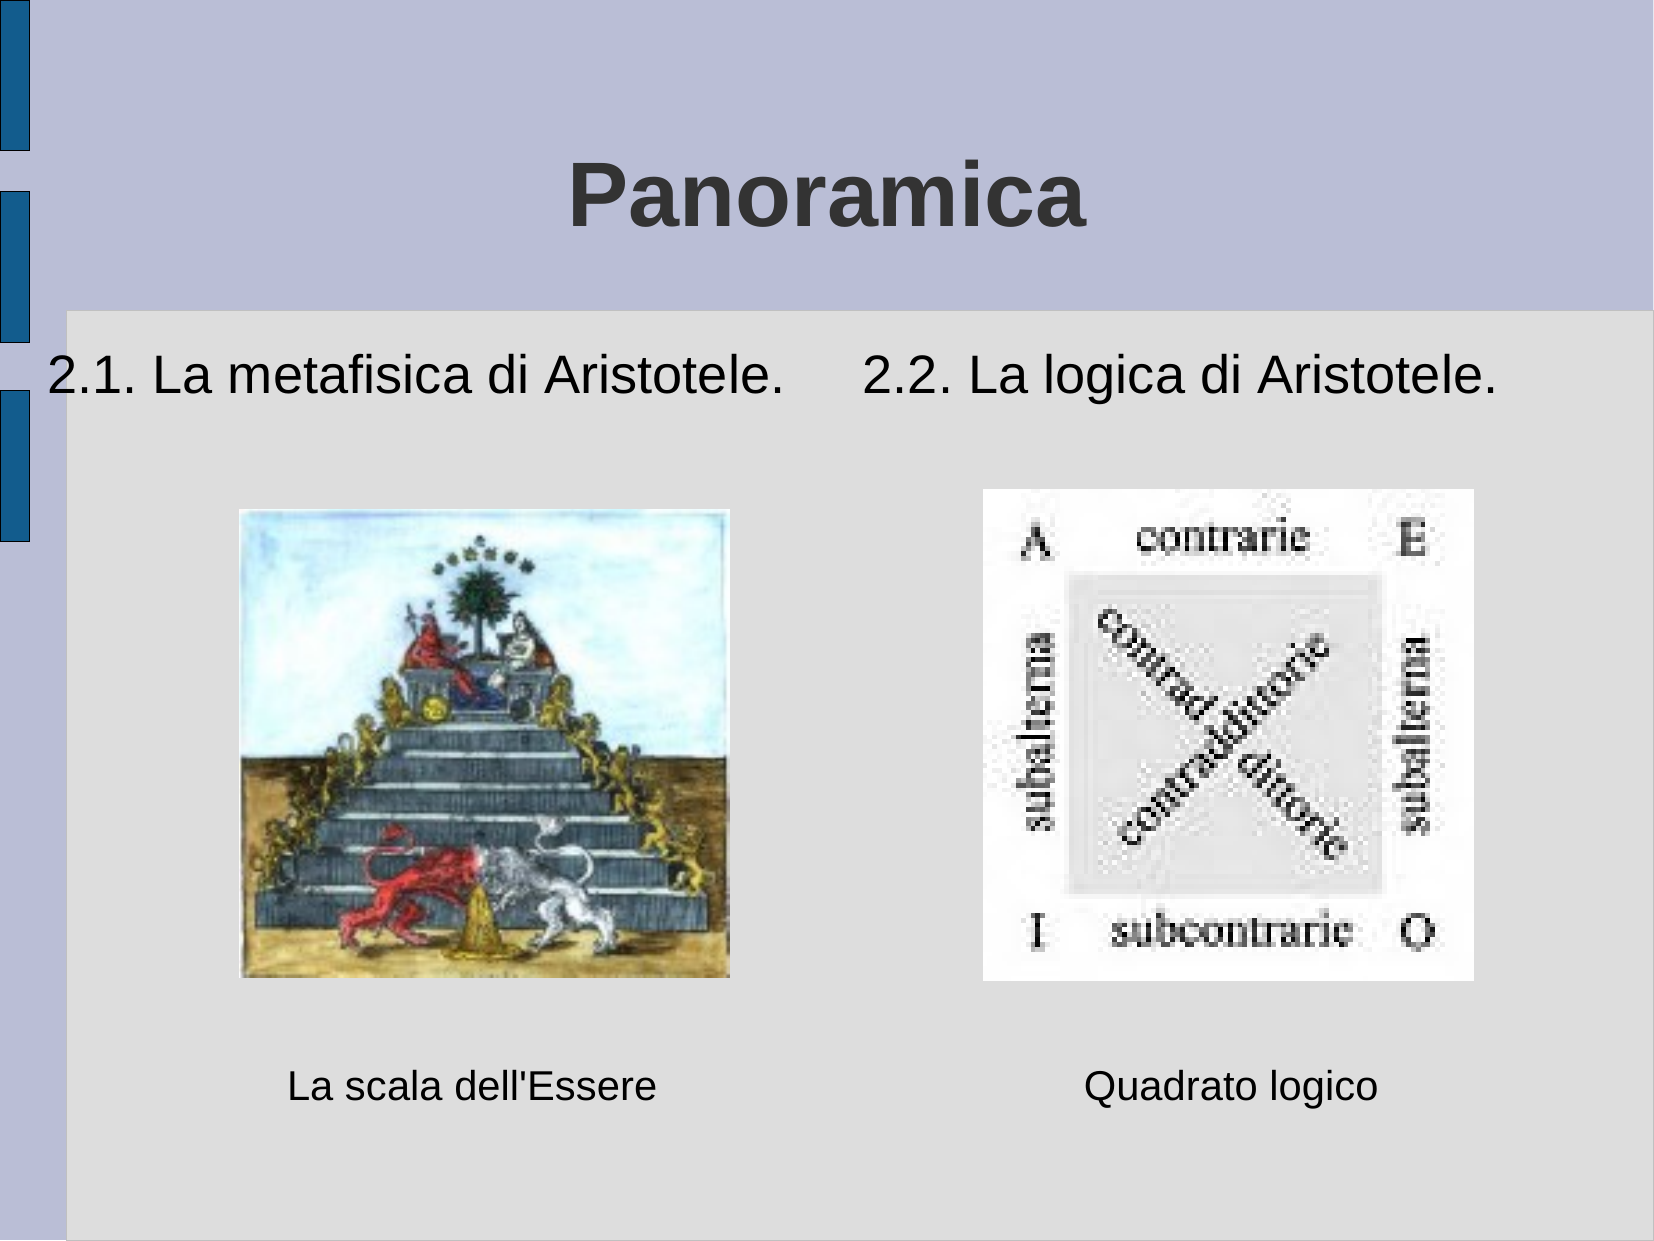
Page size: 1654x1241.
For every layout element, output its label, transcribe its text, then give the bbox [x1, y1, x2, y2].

list 2.2. La logica di Aristotele. [845, 344, 1595, 1182]
title Panoramica [121, 91, 1534, 299]
text_box Quadrato logico [950, 1062, 1512, 1110]
picture [983, 489, 1474, 981]
picture [239, 509, 730, 978]
list 2.1. La metafisica di Aristotele. [29, 344, 845, 1182]
text_box La scala dell'Essere [177, 1062, 768, 1110]
